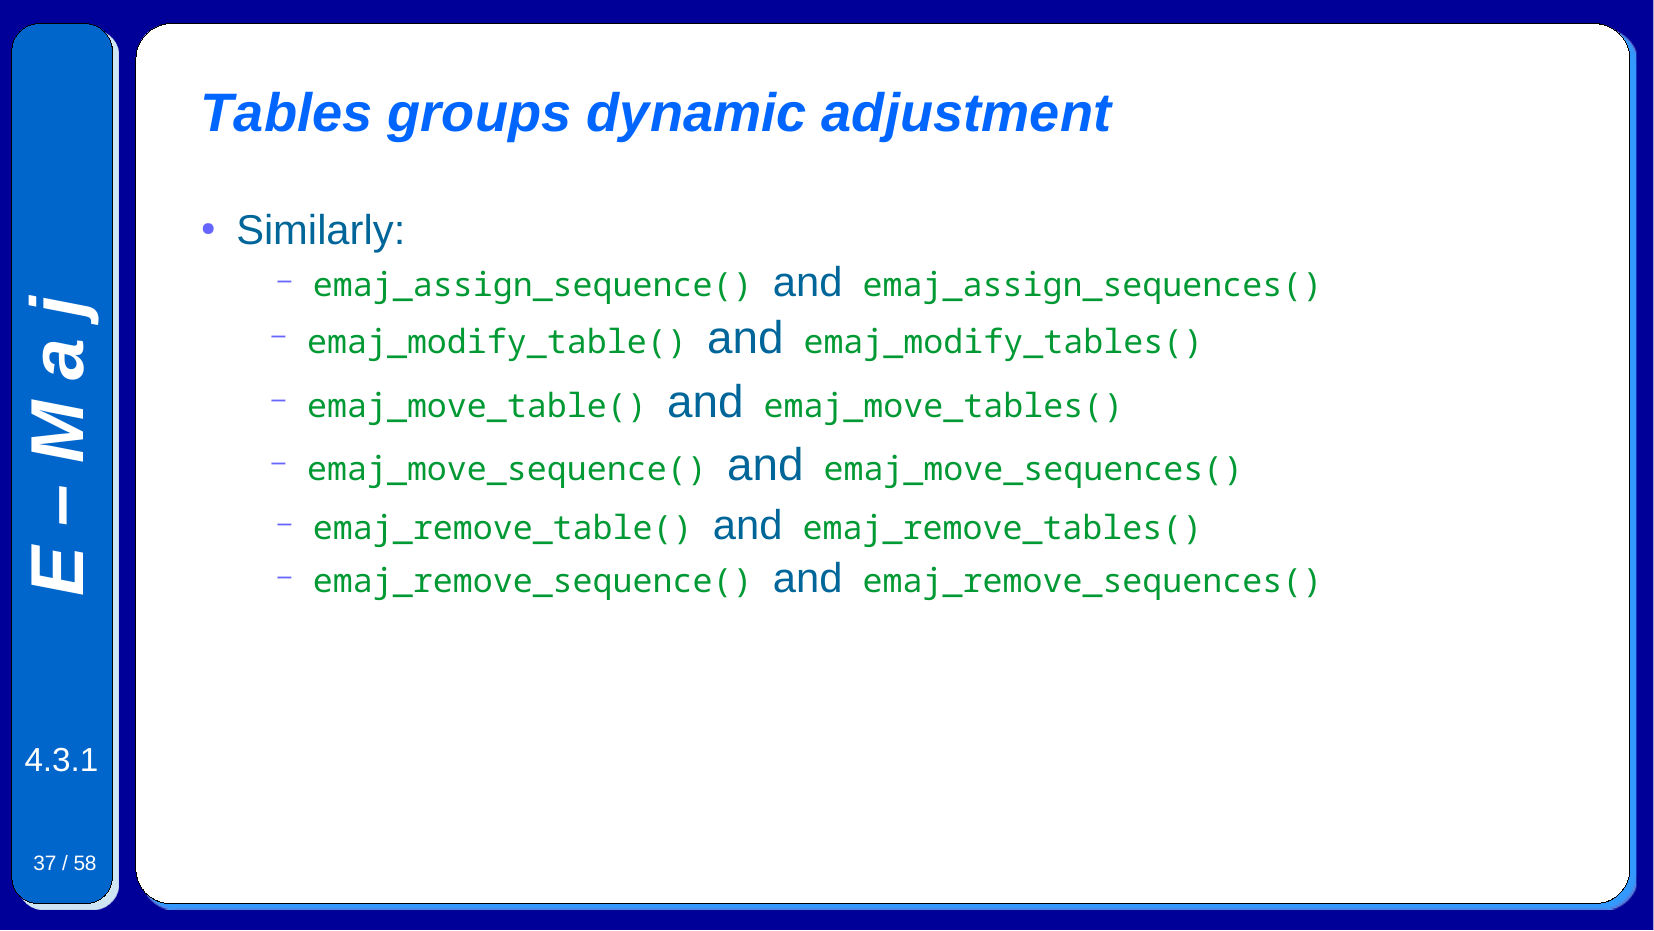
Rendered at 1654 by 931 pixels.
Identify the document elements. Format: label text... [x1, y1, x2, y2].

list Similarly: emaj_assign_sequence() and emaj_assign_sequences() emaj_modify_table() and emaj_modify_tables() emaj_move_table() and emaj_move_tables() emaj_move_sequence() and emaj_move_sequences() emaj_remove_table() and emaj_remove_tables() emaj_remove_sequence() and emaj_remove_sequences() [177, 206, 1587, 829]
title Tables groups dynamic adjustment [200, 34, 1575, 191]
